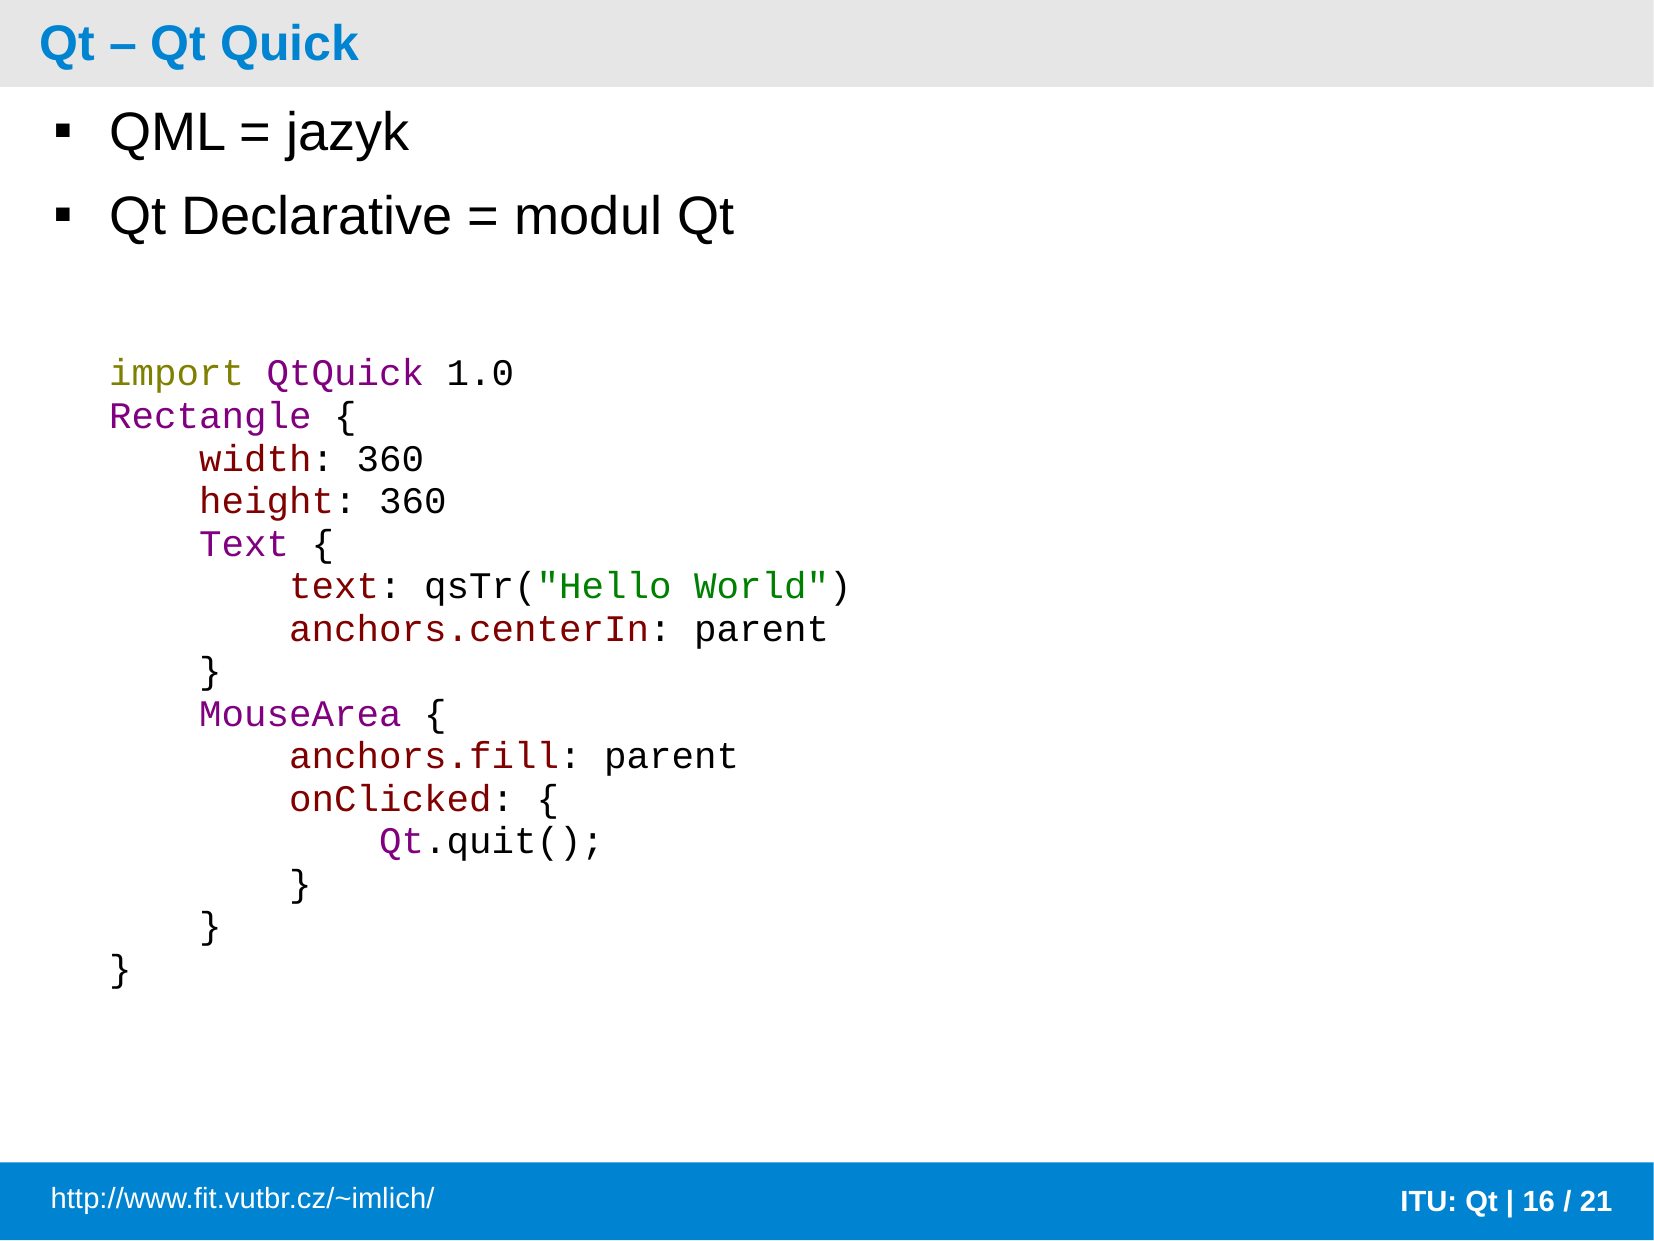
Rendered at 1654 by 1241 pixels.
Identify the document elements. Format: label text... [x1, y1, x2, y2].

list QML = jazyk Qt Declarative = modul Qt import QtQuick 1.0 Rectangle { width: 360 height: 360 Text { text: qsTr("Hello World") anchors.centerIn: parent } MouseArea { anchors.fill: parent onClicked: { Qt.quit(); } } } [38, 101, 1616, 1126]
title Qt – Qt Quick [39, 5, 1615, 81]
